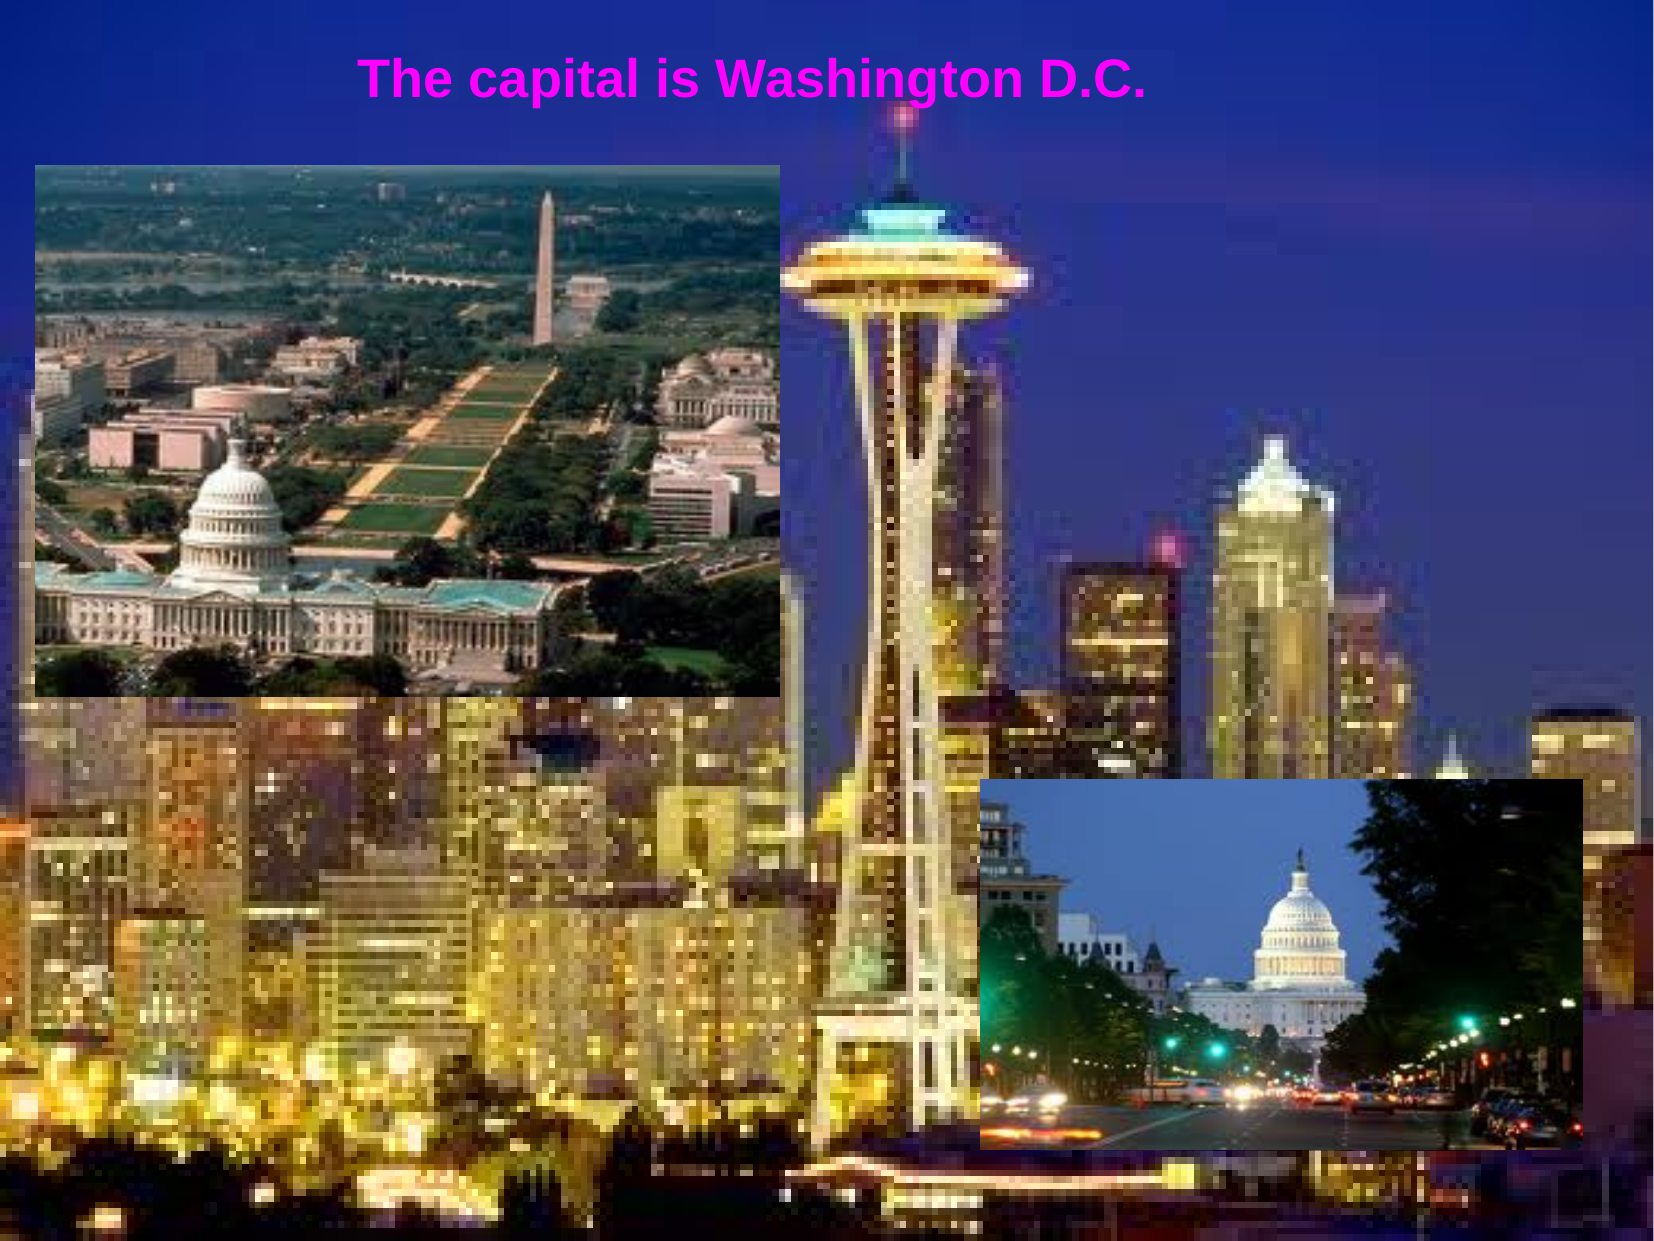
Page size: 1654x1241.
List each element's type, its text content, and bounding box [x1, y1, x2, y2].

picture [0, 0, 1654, 1241]
text_box The capital is Washington D.C. [342, 41, 1193, 119]
